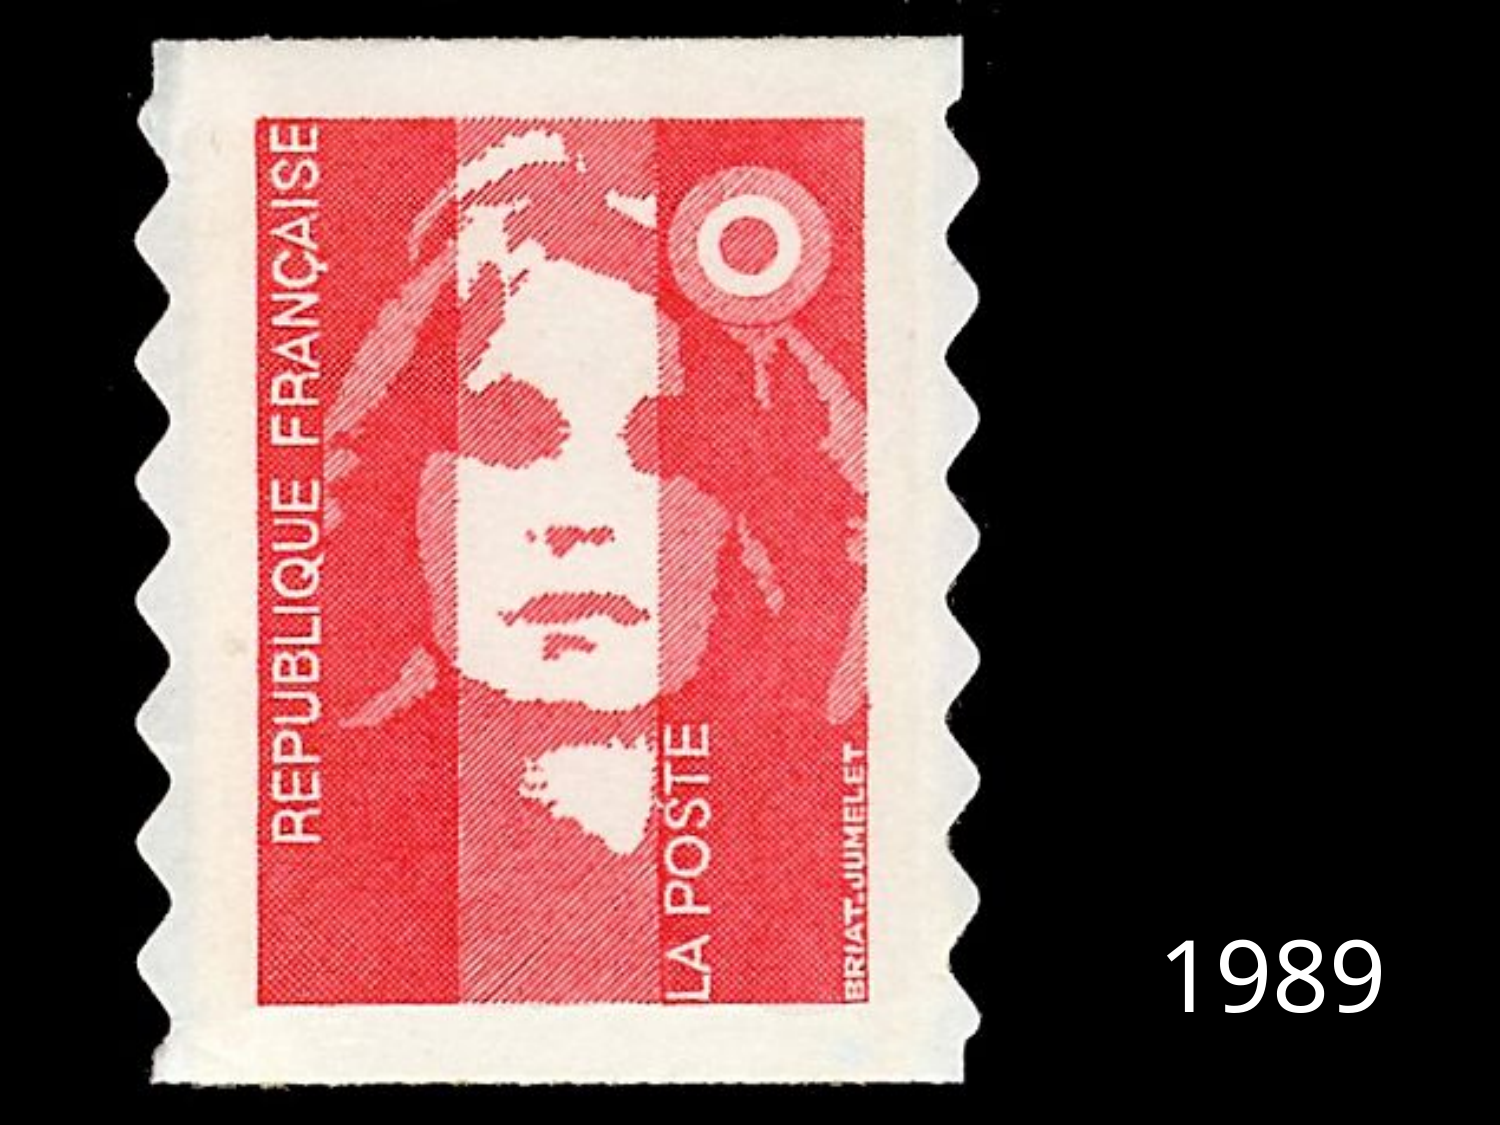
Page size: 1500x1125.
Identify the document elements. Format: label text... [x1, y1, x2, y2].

picture [100, 0, 1021, 1125]
text_box 1989 [1143, 904, 1403, 1041]
